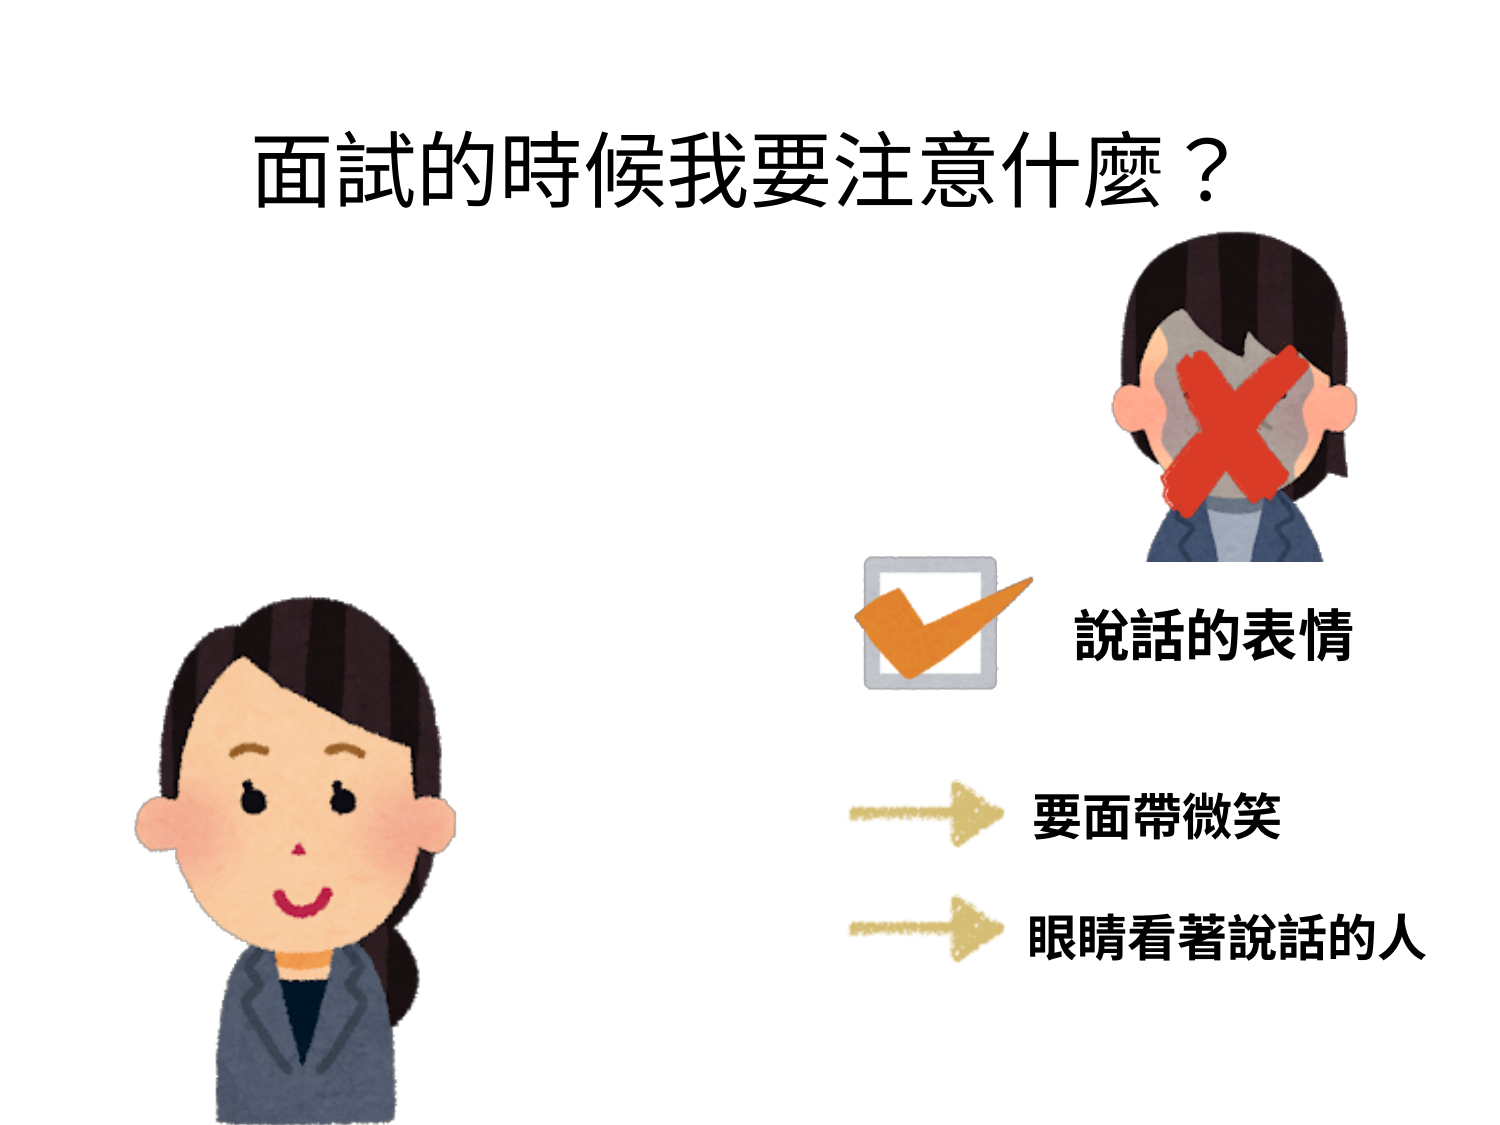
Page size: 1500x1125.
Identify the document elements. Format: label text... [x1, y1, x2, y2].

picture [844, 543, 1041, 705]
title 面試的時候我要注意什麼？ [103, 59, 1397, 278]
picture [838, 778, 1007, 849]
picture [838, 893, 1007, 964]
text_box 說話的表情 [1058, 593, 1379, 676]
text_box 要面帶微笑 [1017, 778, 1406, 854]
picture [1069, 225, 1406, 562]
picture [103, 590, 515, 1125]
text_box 眼睛看著說話的人 [1012, 898, 1500, 974]
